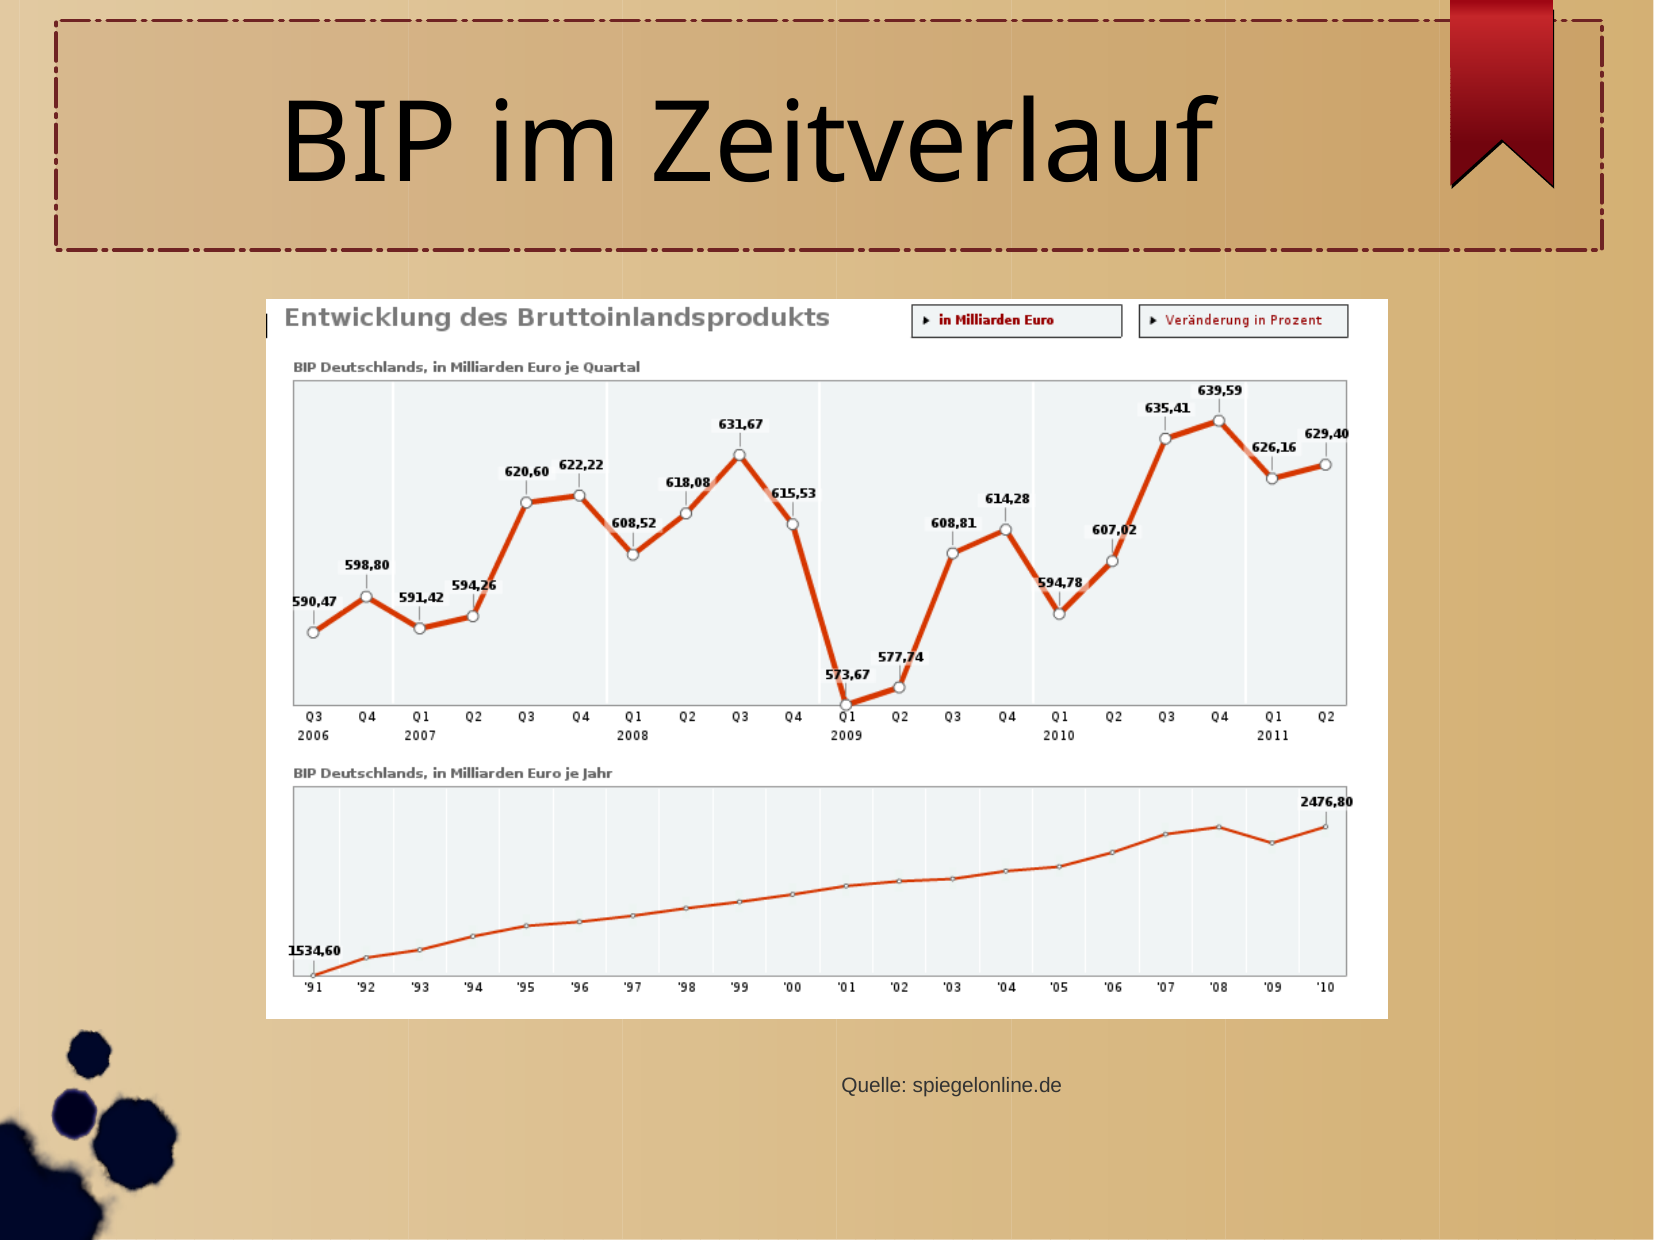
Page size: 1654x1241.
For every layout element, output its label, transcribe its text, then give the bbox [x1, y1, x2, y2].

picture [266, 299, 1388, 1019]
title BIP im Zeitverlauf [82, 75, 1412, 200]
text_box Quelle: spiegelonline.de [826, 1062, 1447, 1241]
